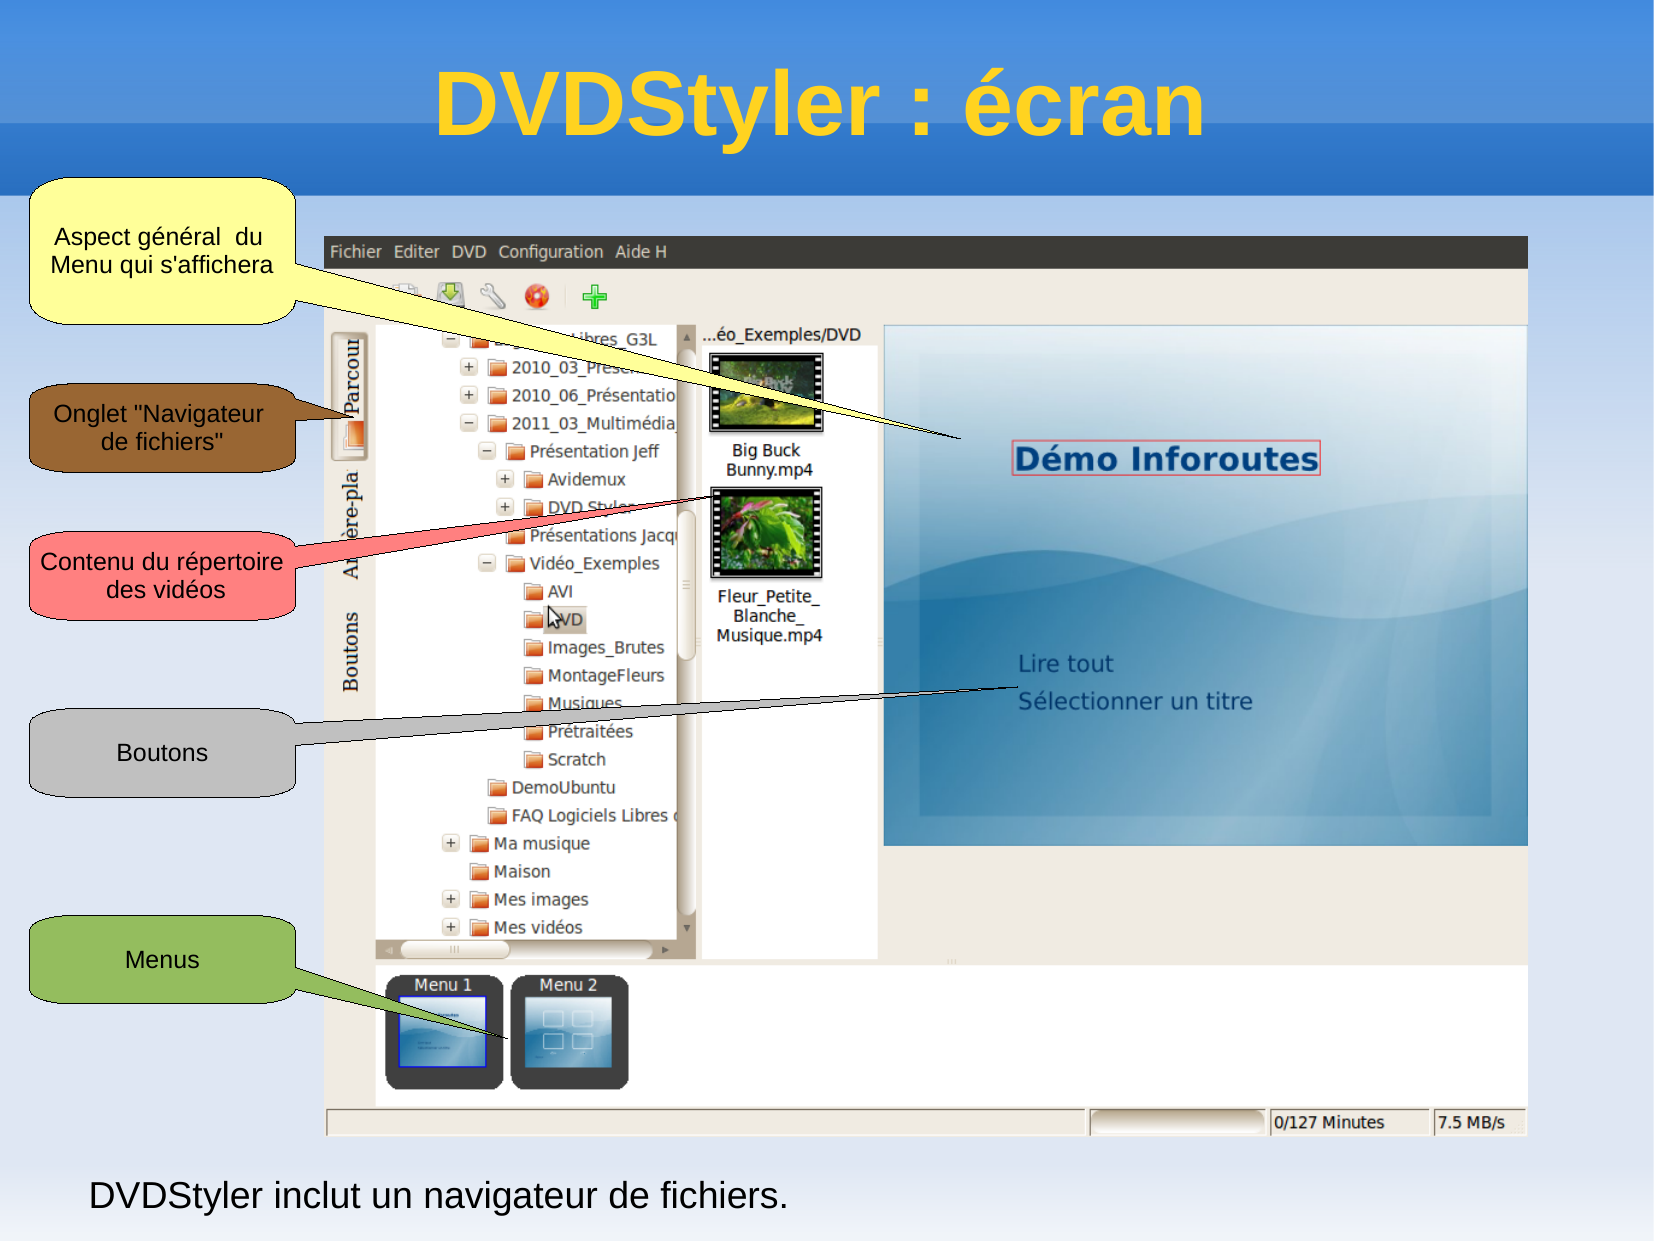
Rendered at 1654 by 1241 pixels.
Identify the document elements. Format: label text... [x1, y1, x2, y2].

subtitle DVDStyler inclut un navigateur de fichiers. [88, 1151, 1241, 1241]
text_box Menus [29, 915, 508, 1039]
text_box Onglet "Navigateur de fichiers" [29, 383, 354, 473]
text_box Aspect général du Menu qui s'affichera [29, 177, 961, 439]
title DVDStyler : écran [76, 0, 1565, 208]
picture [0, 0, 1654, 1241]
text_box Contenu du répertoire des vidéos [29, 494, 729, 621]
text_box Boutons [29, 686, 1018, 798]
